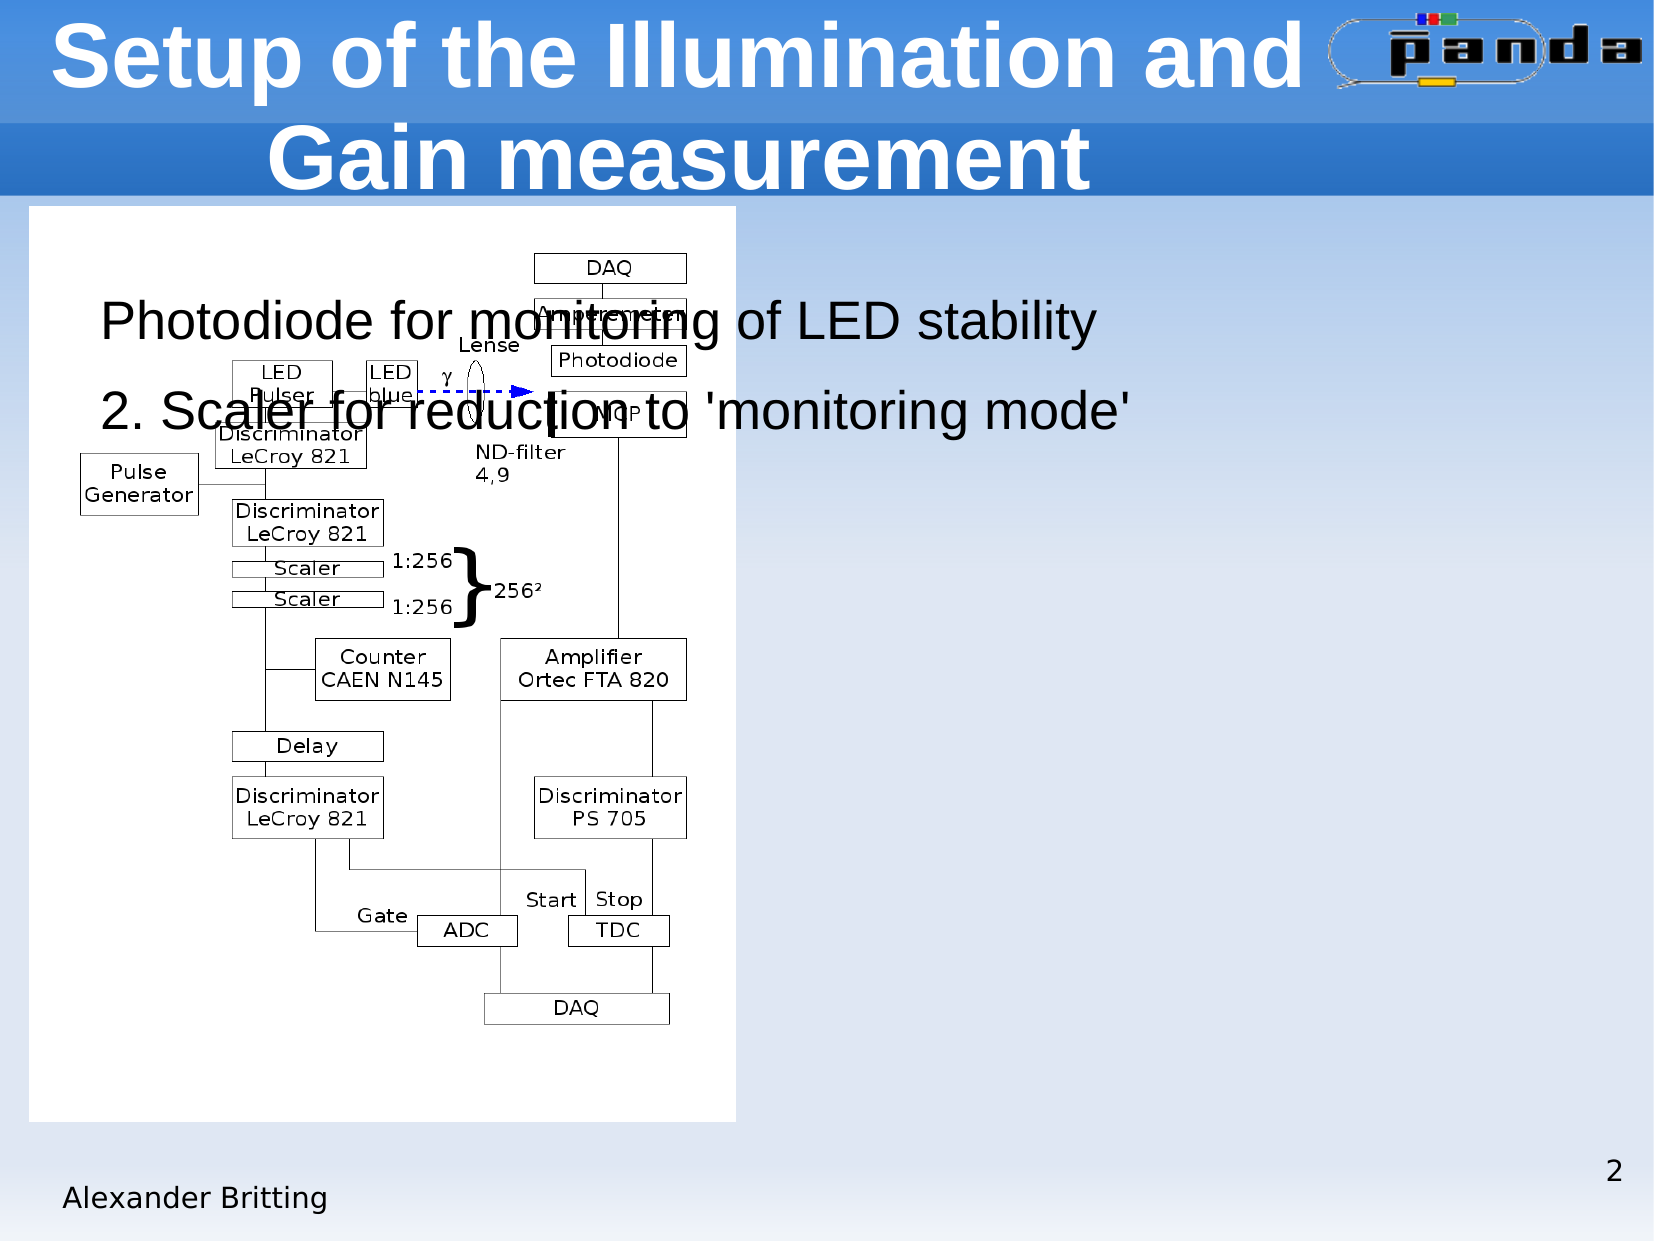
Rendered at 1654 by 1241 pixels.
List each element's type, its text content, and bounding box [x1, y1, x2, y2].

list Photodiode for monitoring of LED stability 2. Scaler for reduction to 'monitoring mode' [845, 290, 1572, 1109]
title Setup of the Illumination and Gain measurement [0, 0, 1359, 215]
picture [0, 0, 1654, 1241]
